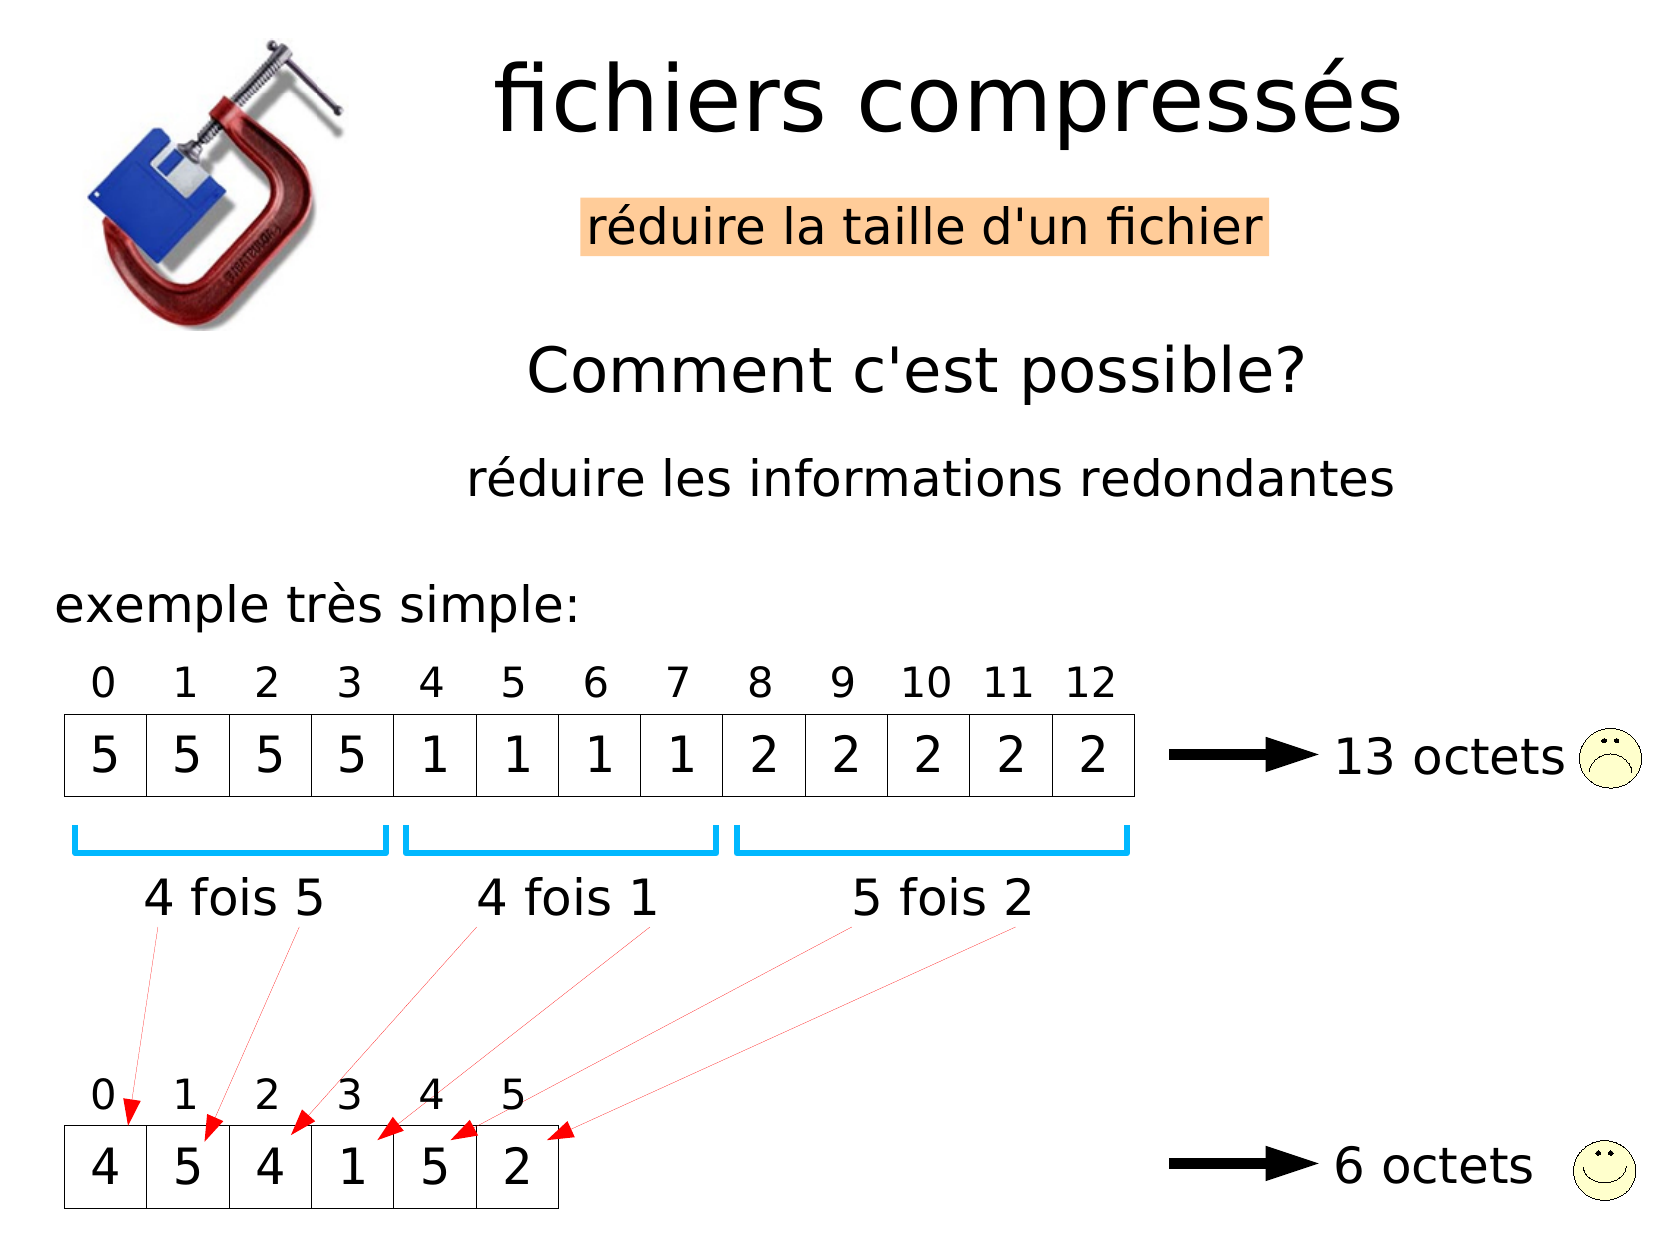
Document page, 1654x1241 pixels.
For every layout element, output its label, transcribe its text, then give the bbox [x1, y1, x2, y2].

text_box 1 [393, 714, 476, 797]
text_box 4 fois 1 [476, 868, 661, 927]
text_box 0 [90, 1071, 117, 1120]
text_box 7 [664, 659, 692, 783]
text_box 2 [805, 714, 887, 797]
text_box 5 [146, 1125, 229, 1209]
text_box 5 [146, 714, 229, 797]
text_box 8 [747, 659, 774, 708]
text_box 1 [476, 714, 558, 797]
text_box 4 fois 5 [143, 868, 327, 927]
text_box 4 [64, 1125, 146, 1209]
text_box Comment c'est possible? [526, 334, 1309, 408]
text_box 4 [418, 1071, 446, 1120]
title fichiers compressés [361, 38, 1654, 162]
picture [68, 38, 361, 331]
text_box 5 [311, 714, 393, 797]
text_box 12 [1064, 659, 1118, 708]
text_box 3 [336, 659, 363, 708]
text_box 5 [64, 714, 146, 797]
text_box 4 [418, 659, 445, 708]
text_box 1 [172, 1071, 199, 1120]
text_box 1 [172, 659, 199, 708]
text_box 3 [336, 1071, 364, 1120]
text_box 2 [969, 714, 1052, 797]
text_box réduire les informations redondantes [460, 449, 1403, 509]
text_box 10 [899, 659, 953, 708]
text_box exemple très simple: [54, 575, 582, 649]
text_box 5 [393, 1125, 476, 1209]
text_box [1579, 728, 1642, 789]
text_box 5 [229, 714, 311, 797]
text_box réduire la taille d'un fichier [580, 197, 1270, 257]
text_box 2 [254, 659, 281, 708]
text_box 2 [722, 714, 805, 797]
text_box 5 [500, 659, 528, 708]
text_box 1 [311, 1125, 393, 1209]
text_box 2 [887, 714, 969, 797]
text_box 1 [558, 714, 640, 797]
text_box [1573, 1140, 1636, 1201]
text_box 11 [982, 659, 1036, 783]
text_box 0 [90, 659, 117, 708]
text_box 13 octets [1333, 728, 1567, 787]
text_box 6 [582, 659, 610, 708]
text_box 4 [229, 1125, 311, 1209]
text_box 2 [1052, 714, 1135, 797]
text_box 1 [640, 714, 722, 797]
text_box 9 [829, 659, 857, 708]
text_box 6 octets [1333, 1137, 1535, 1196]
text_box 5 [500, 1071, 528, 1120]
text_box 5 fois 2 [851, 868, 1036, 927]
text_box 2 [254, 1071, 281, 1120]
text_box 2 [476, 1125, 559, 1209]
